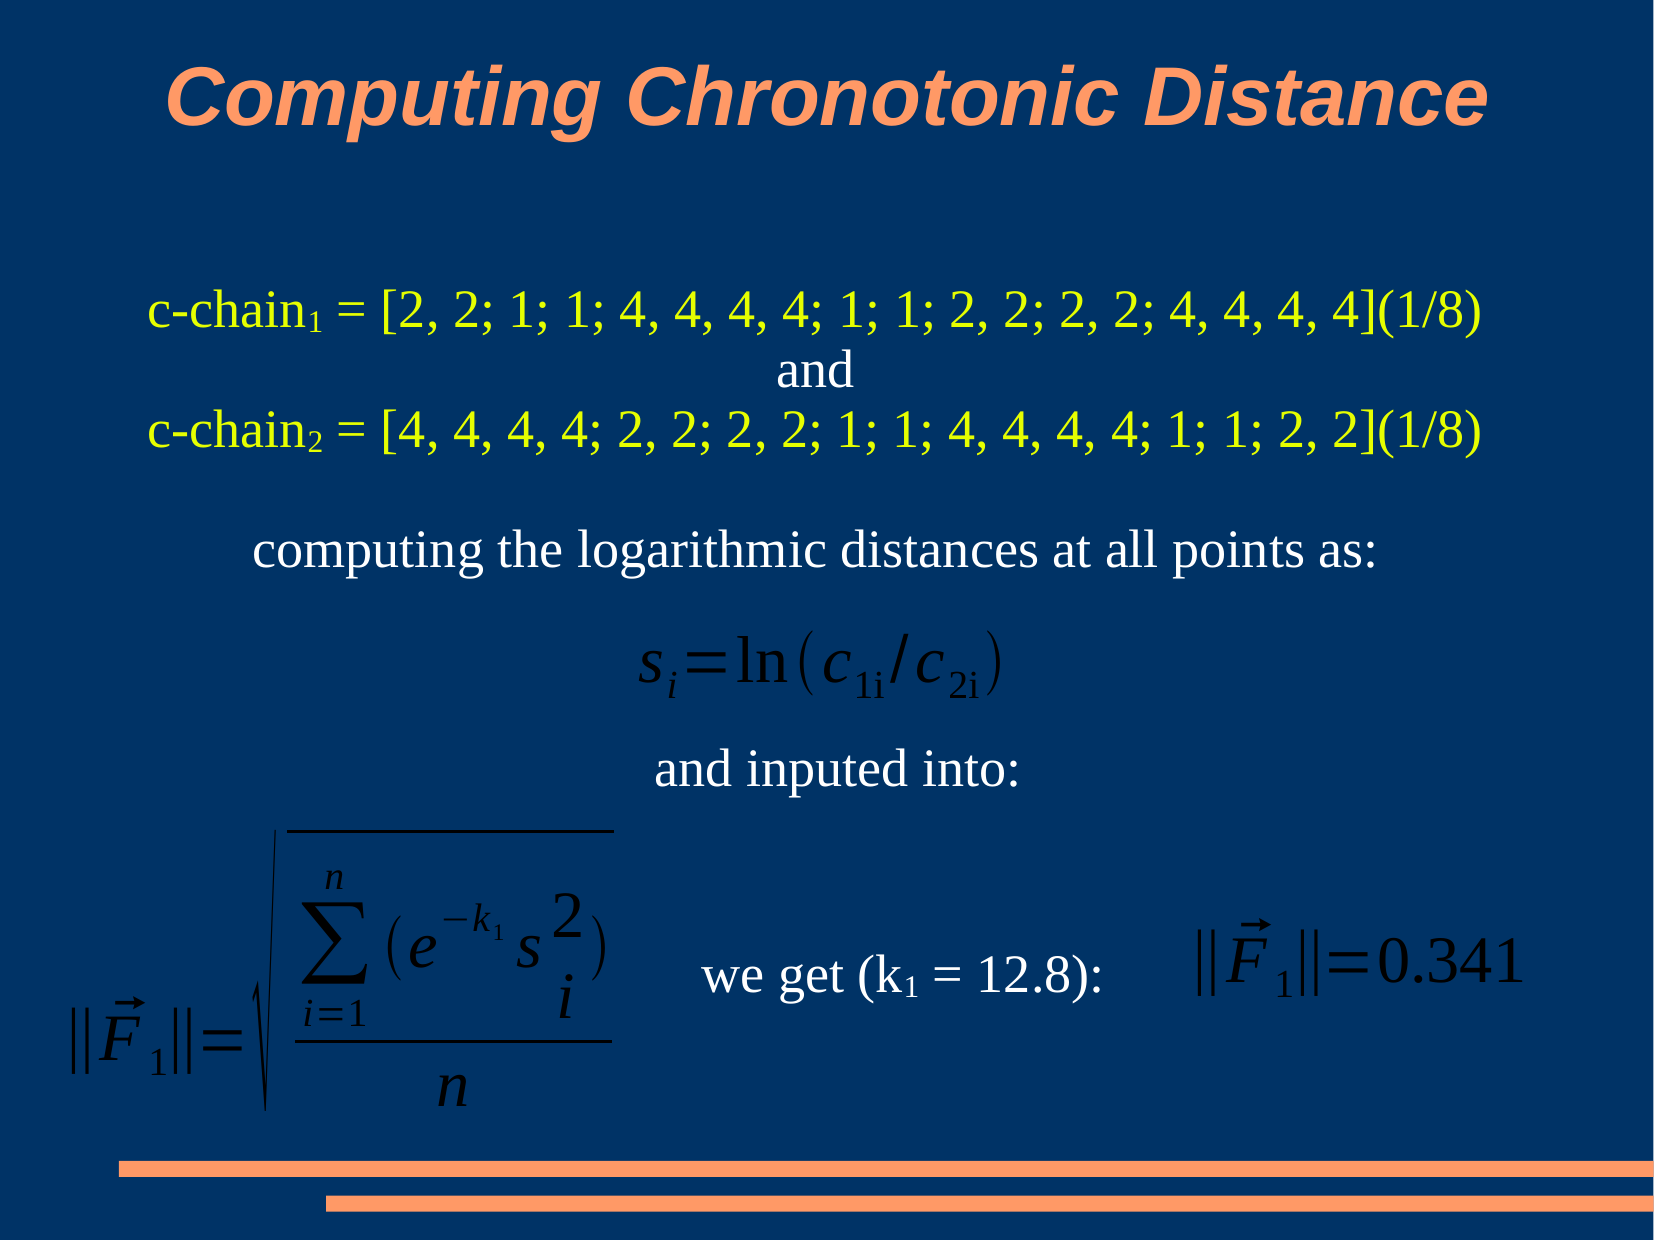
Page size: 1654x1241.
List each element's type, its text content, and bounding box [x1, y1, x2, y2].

text_box and inputed into: [583, 708, 1093, 827]
chart [1181, 915, 1534, 1009]
chart [54, 827, 621, 1123]
subtitle c-chain1 = [2, 2; 1; 1; 4, 4, 4, 4; 1; 1; 2, 2; 2, 2; 4, 4, 4, 4](1/8) and c-chain2 = [4, 4, 4, 4; 2, 2; 2, 2; 1; 1; 4, 4, 4, 4; 1; 1; 2, 2](1/8) computing the logarithmic distances at all points as: [96, 21, 1536, 1004]
text_box we get (k1 = 12.8): [701, 915, 1152, 1034]
chart [629, 621, 1011, 708]
